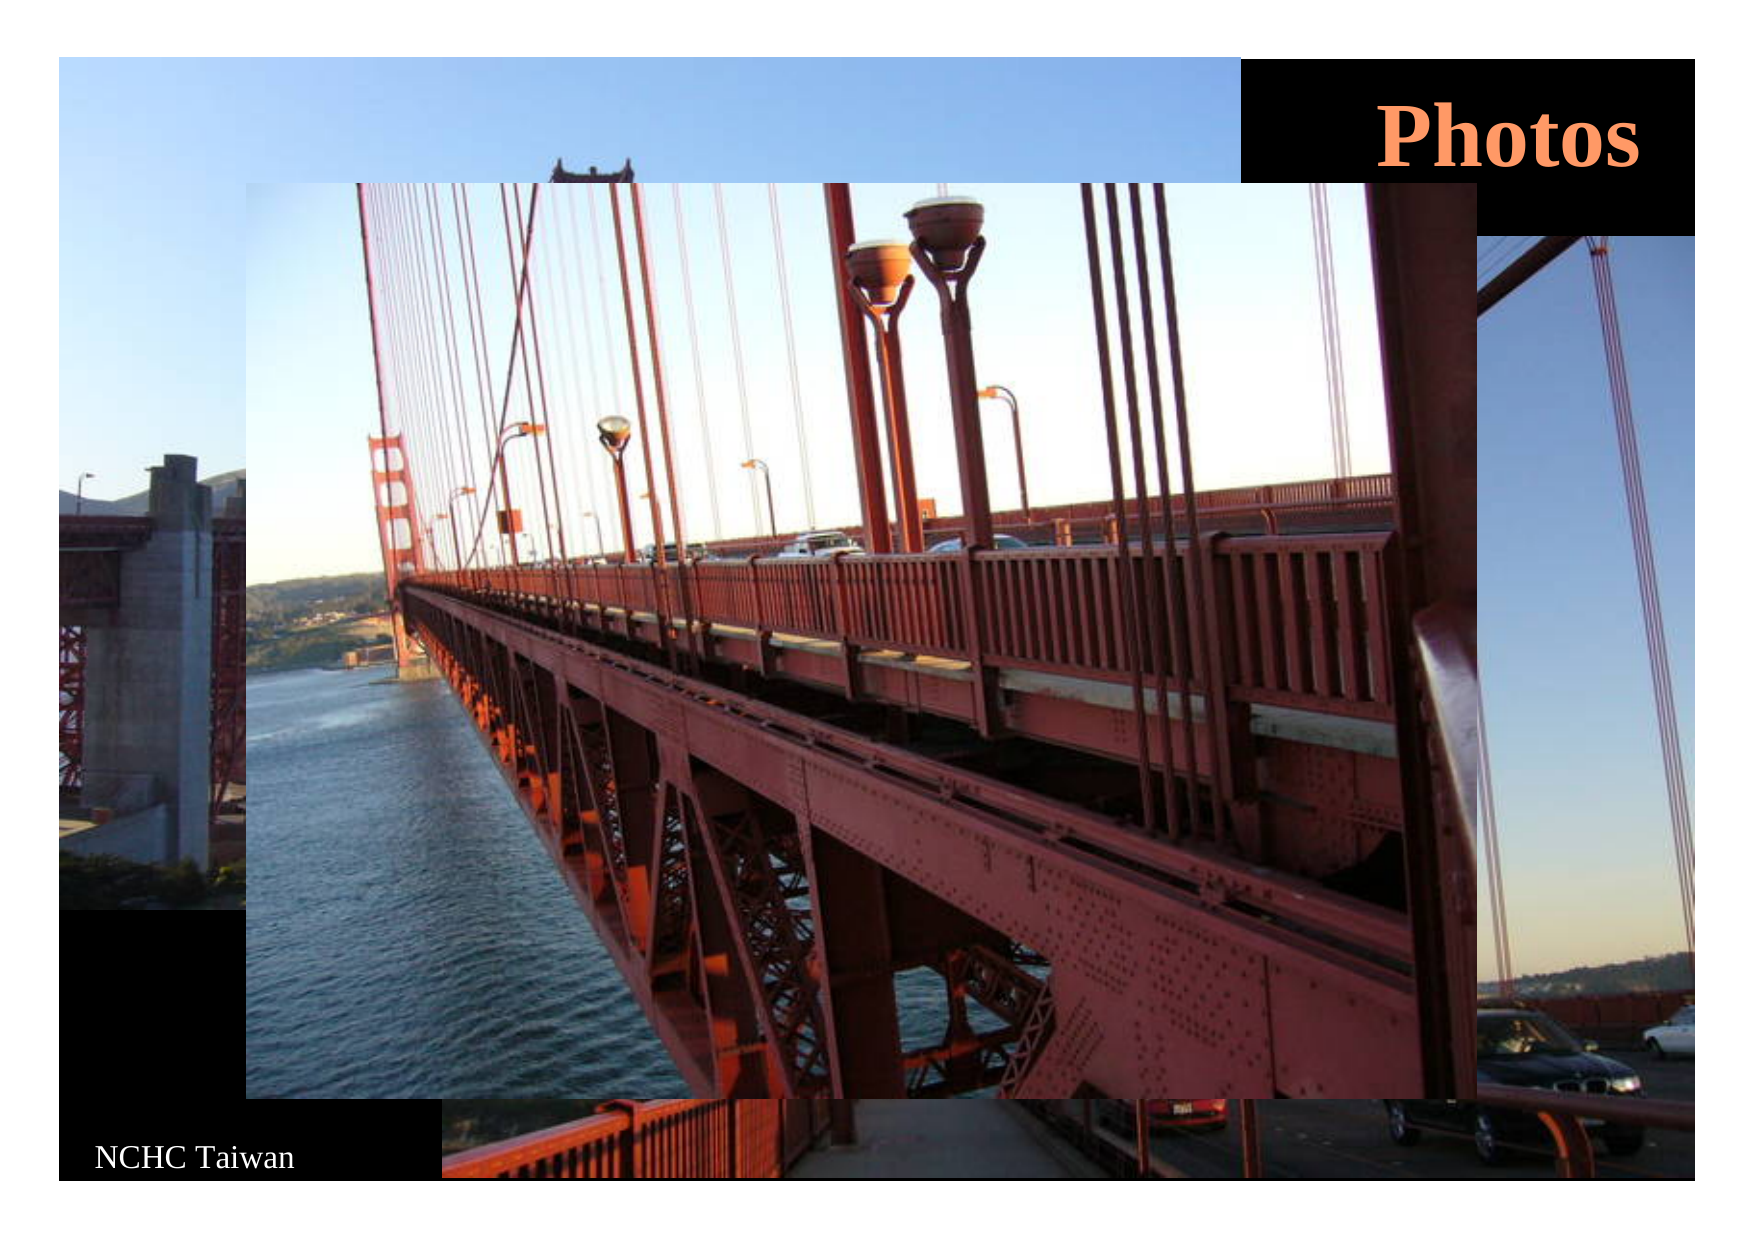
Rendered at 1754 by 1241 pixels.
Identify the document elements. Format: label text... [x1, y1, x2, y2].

picture [59, 57, 1695, 1178]
title Photos [1241, 63, 1642, 209]
